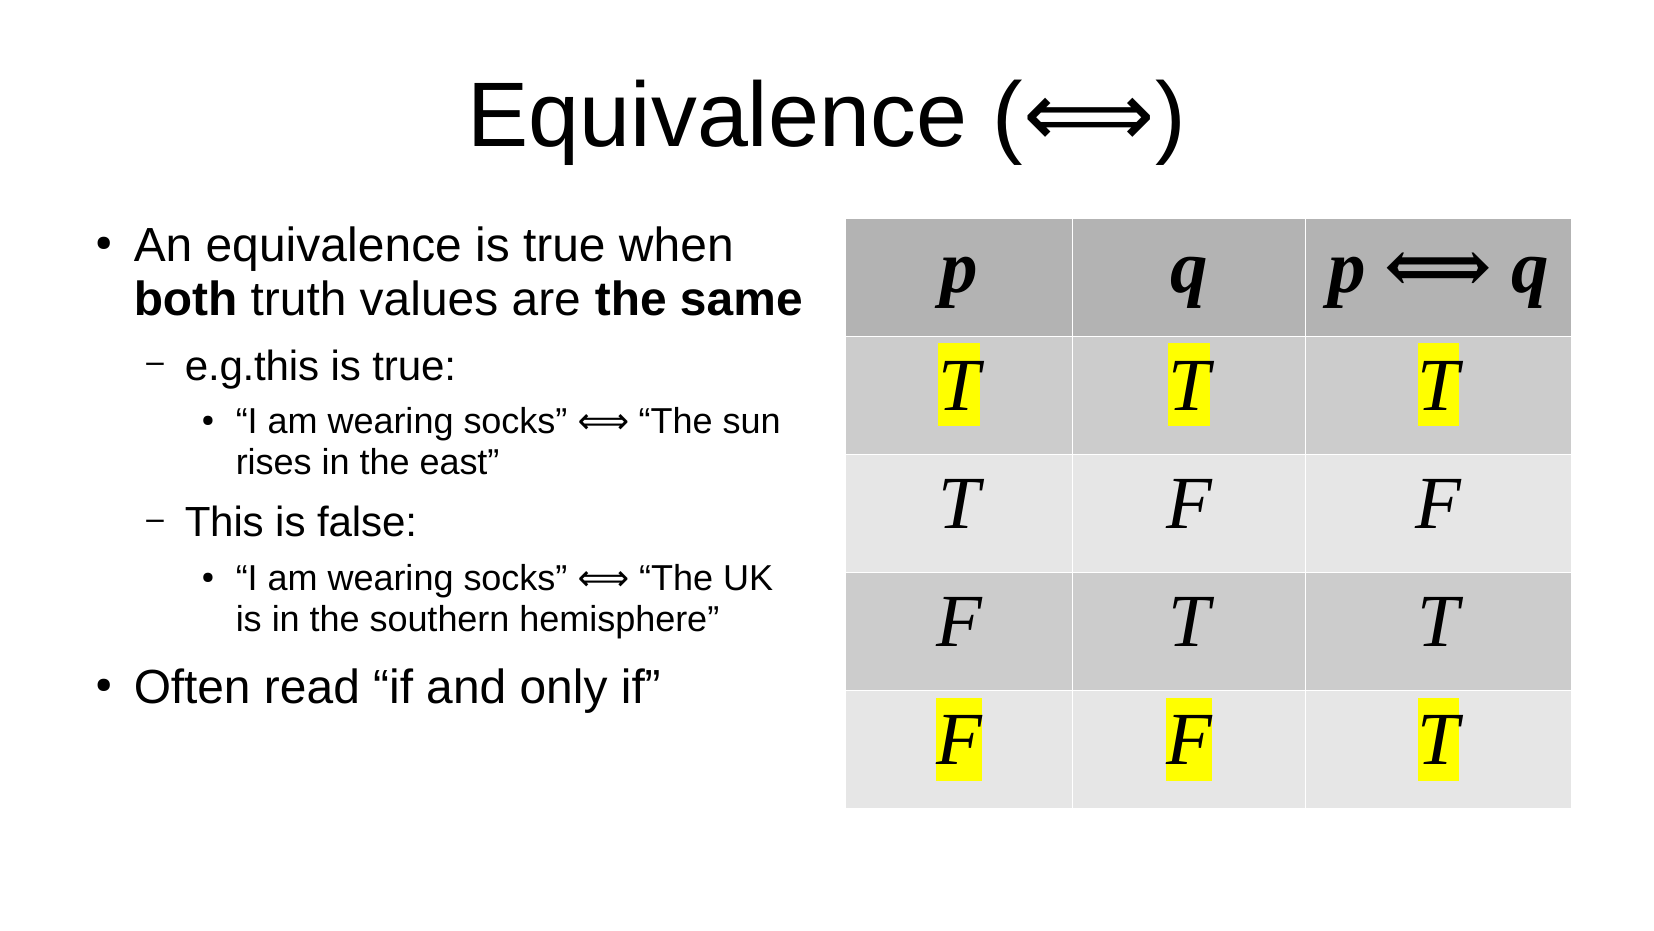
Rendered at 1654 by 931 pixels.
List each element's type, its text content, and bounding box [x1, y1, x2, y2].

table_cell T [846, 337, 1072, 454]
table_header p ⟺ q [1306, 219, 1571, 336]
table_cell F [846, 573, 1072, 690]
table_cell T [1306, 337, 1571, 454]
table_cell F [1073, 691, 1305, 808]
title Equivalence (⟺) [82, 37, 1571, 193]
table_cell F [846, 691, 1072, 808]
table_cell T [1306, 573, 1571, 690]
table_cell F [1306, 455, 1571, 572]
table_cell T [1306, 691, 1571, 808]
table_header p [846, 219, 1072, 336]
table_cell T [846, 455, 1072, 572]
table_cell T [1073, 573, 1305, 690]
list An equivalence is true when both truth values are the same e.g.this is true: “I am wearing socks” ⟺ “The sun rises in the east” This is false: “I am wearing socks” ⟺ “The UK is in the southern hemisphere” Often read “if and only if” [82, 217, 809, 758]
table_header q [1073, 219, 1305, 336]
table_cell T [1073, 337, 1305, 454]
table_cell F [1073, 455, 1305, 572]
